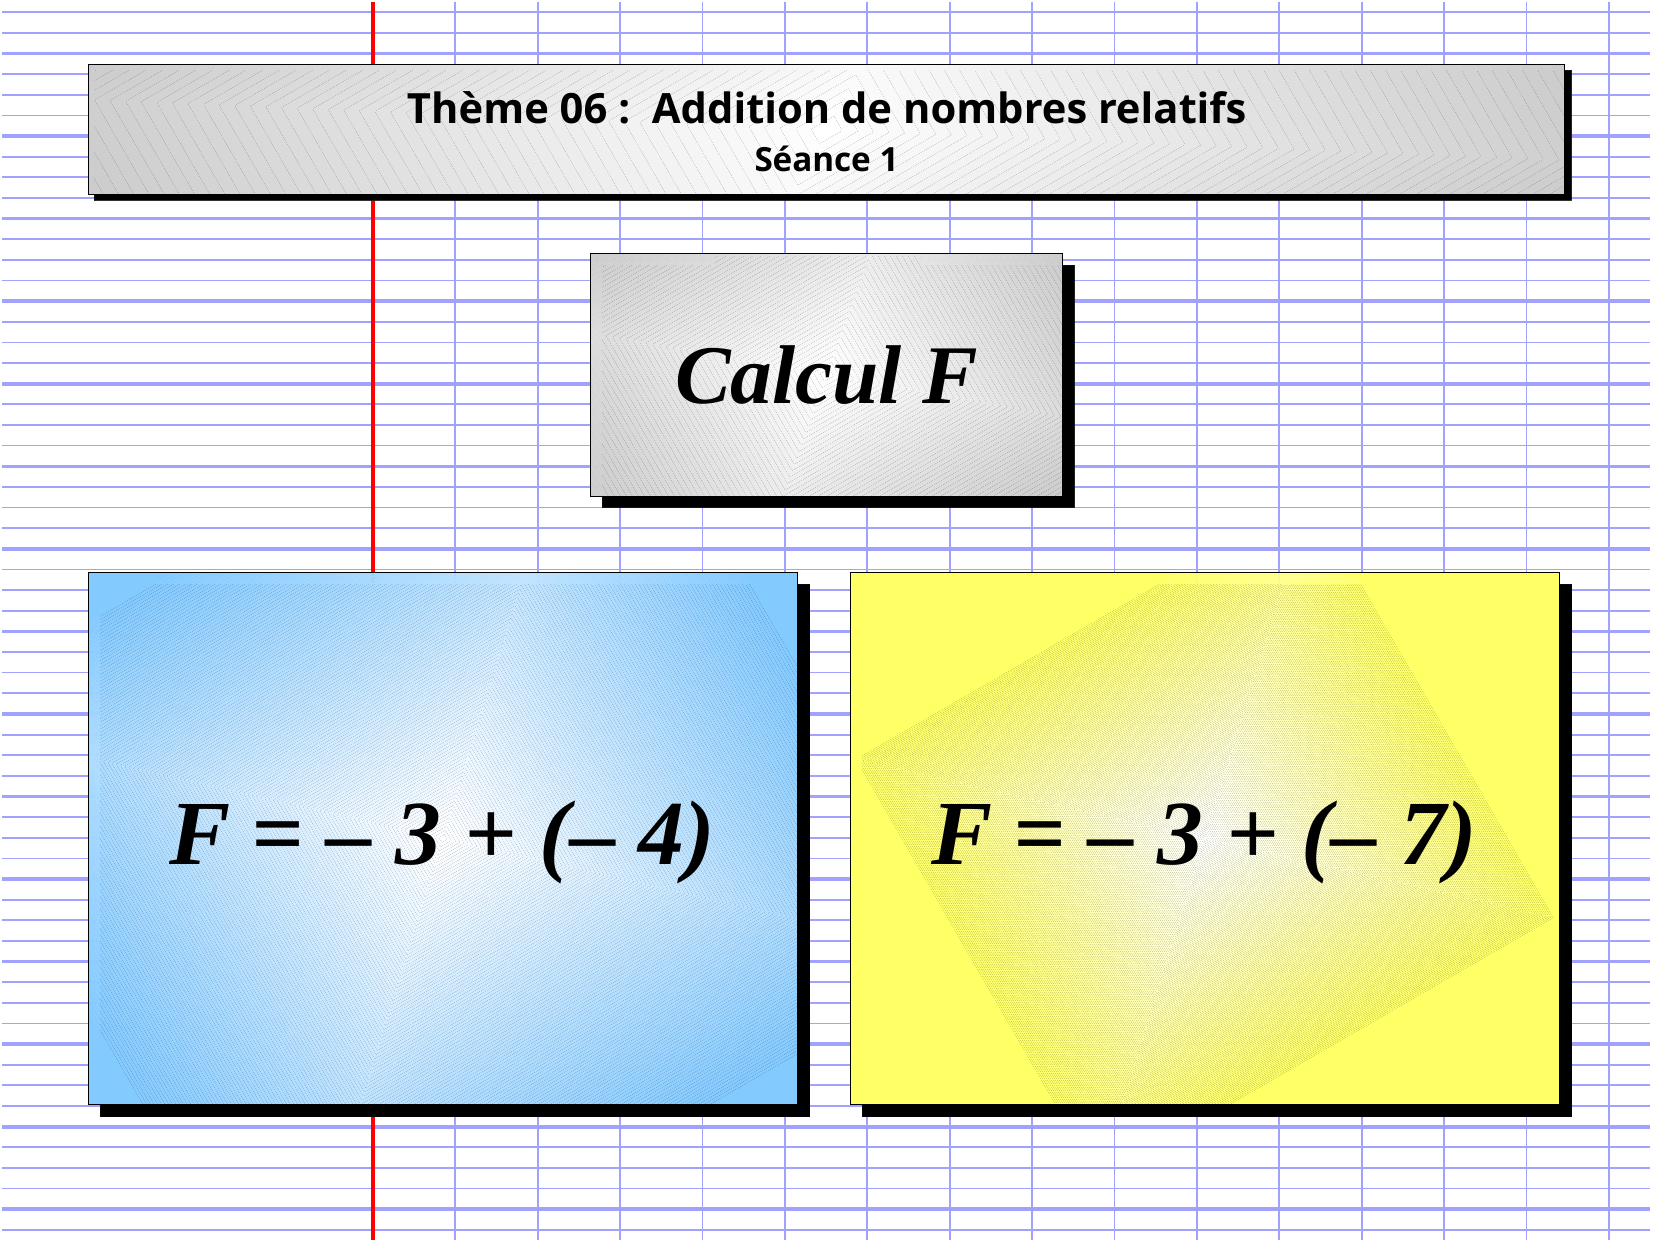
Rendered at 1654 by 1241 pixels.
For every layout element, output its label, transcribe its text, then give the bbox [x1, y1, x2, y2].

text_box Calcul F [590, 253, 1063, 497]
text_box F = – 3 + (– 4) [88, 572, 798, 1105]
text_box F = – 3 + (– 7) [850, 572, 1560, 1105]
text_box Thème 06 : Addition de nombres relatifs Séance 1 [88, 64, 1565, 195]
picture [0, 0, 1654, 1241]
